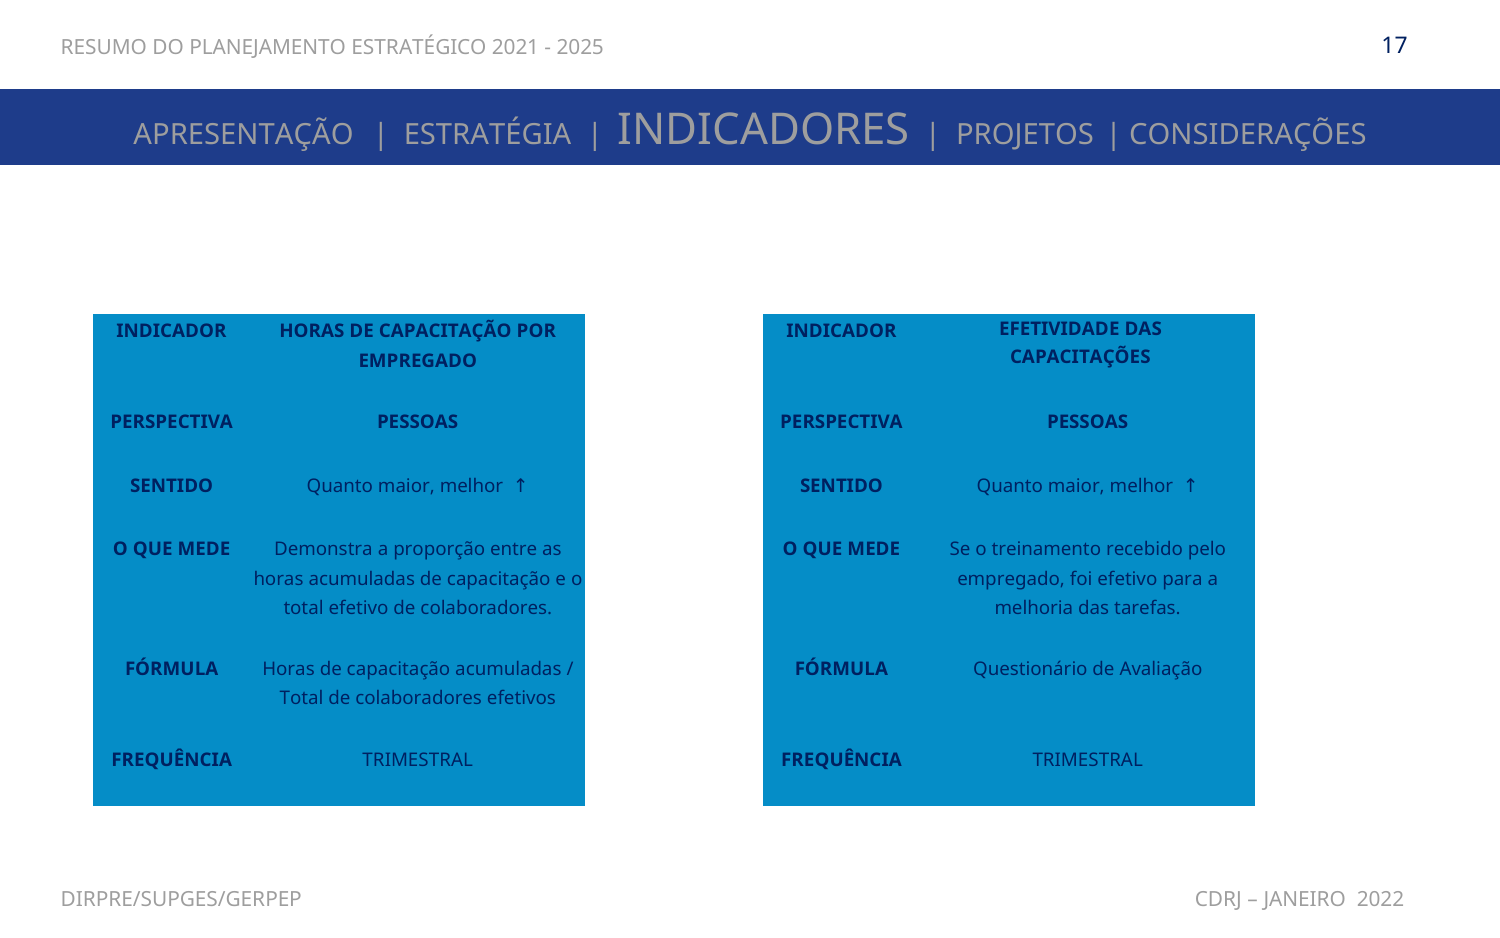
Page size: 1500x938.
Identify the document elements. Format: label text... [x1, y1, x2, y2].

table_cell Demonstra a proporção entre as horas acumuladas de capacitação e o total efetivo de colaboradores. [250, 532, 585, 651]
table_cell FREQUÊNCIA [763, 742, 920, 806]
table_cell PESSOAS [920, 405, 1255, 468]
table_cell SENTIDO [93, 468, 250, 532]
table_cell PERSPECTIVA [763, 405, 920, 468]
table_cell PERSPECTIVA [93, 405, 250, 468]
table_cell Horas de capacitação acumuladas / Total de colaboradores efetivos [250, 651, 585, 742]
table_header INDICADOR [763, 314, 920, 405]
table_cell PESSOAS [250, 405, 585, 468]
table_cell FÓRMULA [93, 651, 250, 742]
table_cell O QUE MEDE [93, 532, 250, 651]
table_cell SENTIDO [763, 468, 920, 532]
text_box RESUMO DO PLANEJAMENTO ESTRATÉGICO 2021 - 2025 [45, 18, 881, 75]
text_box CDRJ – JANEIRO 2022 [1179, 870, 1455, 926]
table_cell FREQUÊNCIA [93, 742, 250, 806]
table_header EFETIVIDADE DAS CAPACITAÇÕES [920, 314, 1255, 405]
table_cell Se o treinamento recebido pelo empregado, foi efetivo para a melhoria das tarefas. [920, 532, 1255, 651]
table_cell TRIMESTRAL [250, 742, 585, 806]
table_cell TRIMESTRAL [920, 742, 1255, 806]
table_cell Quanto maior, melhor ↑ [250, 468, 585, 532]
text_box DIRPRE/SUPGES/GERPEP [45, 870, 320, 926]
table_cell O QUE MEDE [763, 532, 920, 651]
text_box ‹#› [1366, 10, 1457, 83]
table_header HORAS DE CAPACITAÇÃO POR EMPREGADO [250, 314, 585, 405]
table_cell Questionário de Avaliação [920, 651, 1255, 742]
table_cell Quanto maior, melhor ↑ [920, 468, 1255, 532]
table_header INDICADOR [93, 314, 250, 405]
table_cell FÓRMULA [763, 651, 920, 742]
text_box APRESENTAÇÃO | ESTRATÉGIA | INDICADORES | PROJETOS | CONSIDERAÇÕES [0, 85, 1500, 169]
